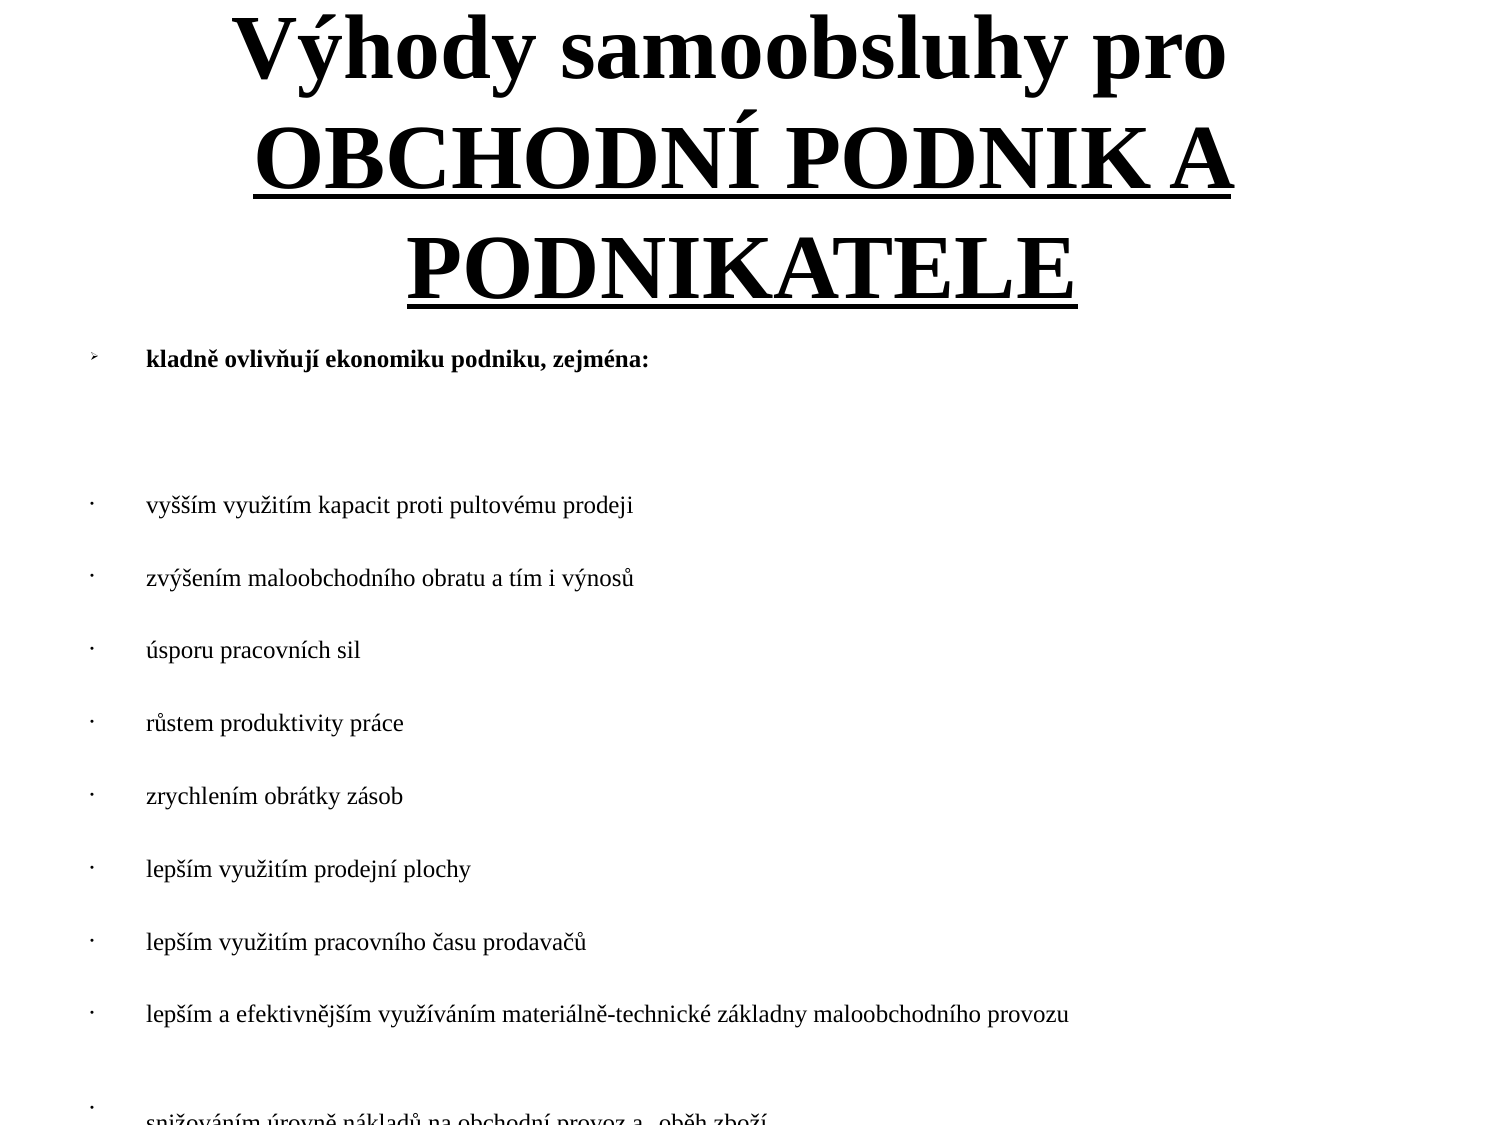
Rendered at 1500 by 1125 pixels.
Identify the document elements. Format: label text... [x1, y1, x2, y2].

text_box kladně ovlivňují ekonomiku podniku, zejména: vyšším využitím kapacit proti pultovému prodeji zvýšením maloobchodního obratu a tím i výnosů úsporu pracovních sil růstem produktivity práce zrychlením obrátky zásob lepším využitím prodejní plochy lepším využitím pracovního času prodavačů lepším a efektivnějším využíváním materiálně-technické základny maloobchodního provozu snižováním úrovně nákladů na obchodní provoz a oběh zboží [75, 262, 1426, 1005]
title Výhody samoobsluhy pro OBCHODNÍ PODNIK A PODNIKATELE [67, 0, 1418, 435]
